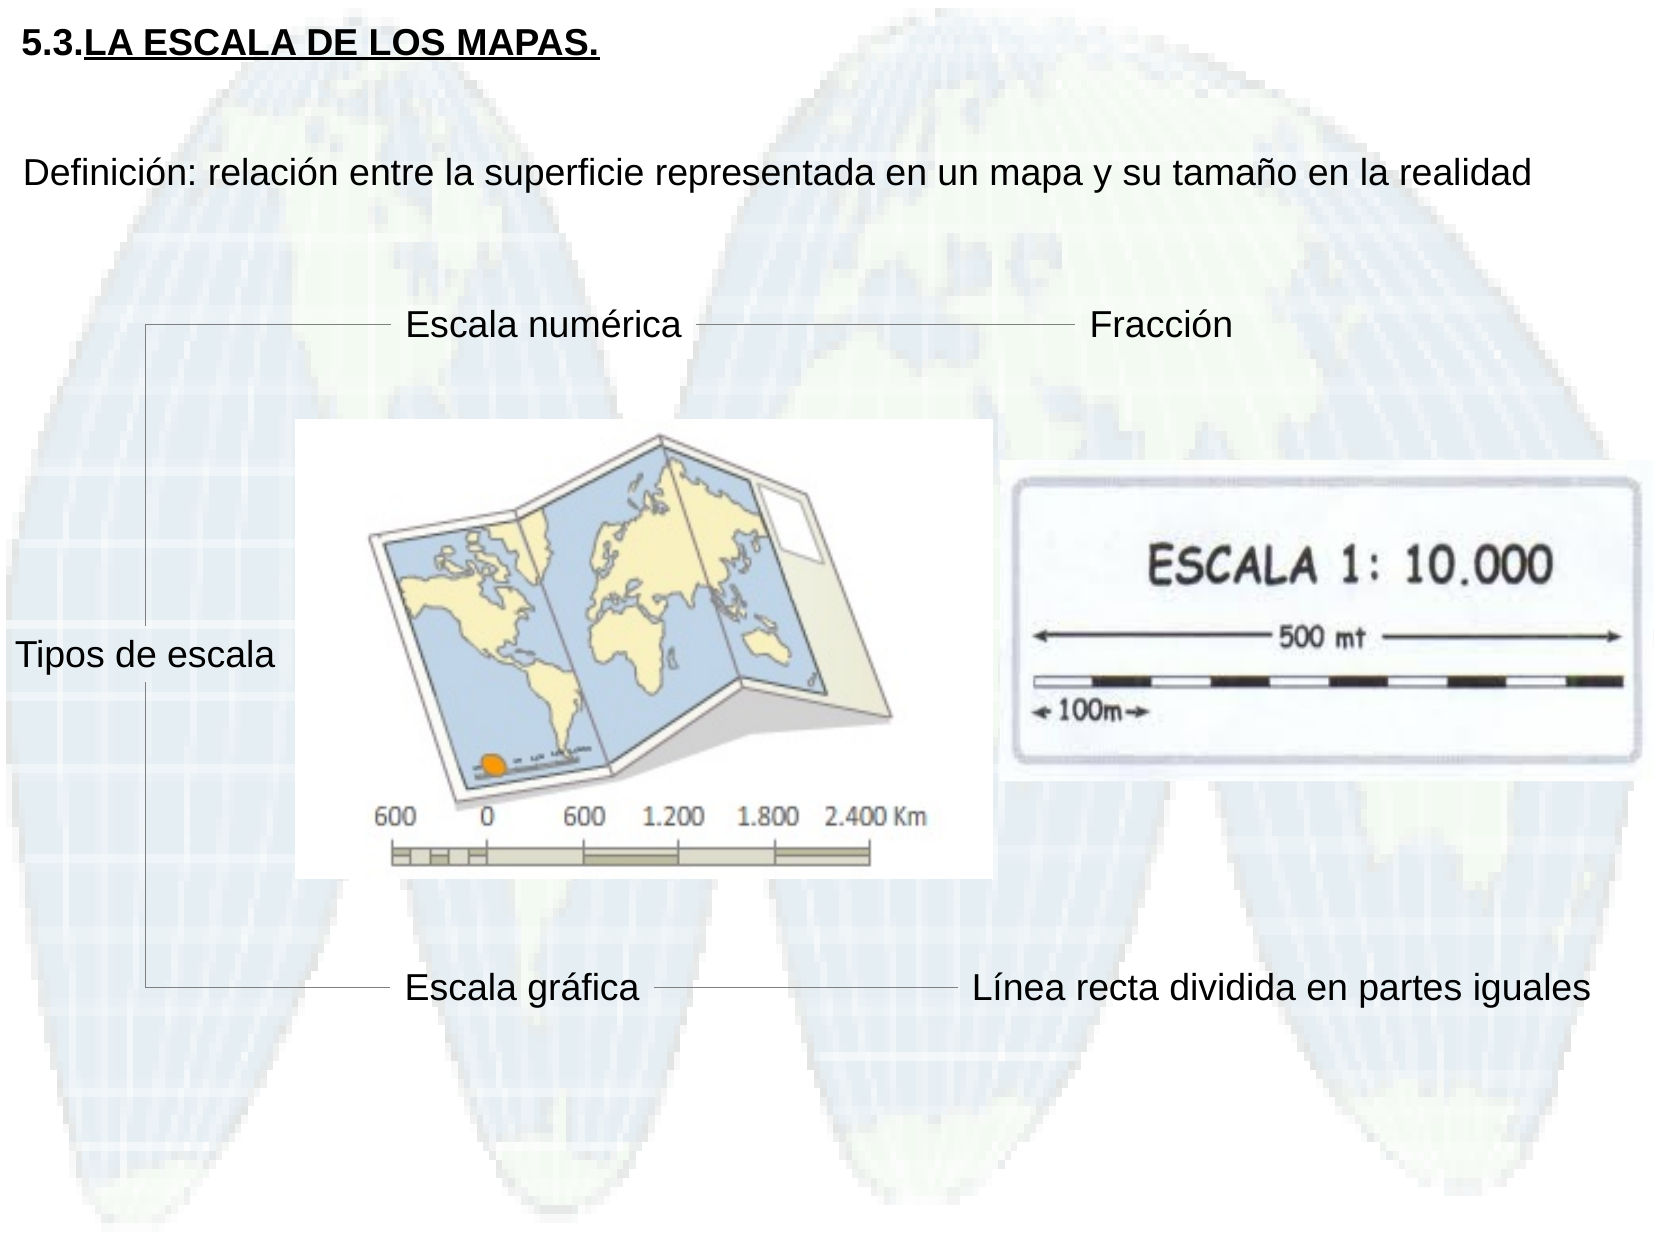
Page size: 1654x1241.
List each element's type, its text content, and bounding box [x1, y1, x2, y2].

text_box Tipos de escala [0, 625, 291, 683]
text_box Escala numérica [390, 296, 697, 354]
text_box Definición: relación entre la superficie representada en un mapa y su tamaño en la realidad [8, 143, 1548, 201]
text_box 5.3.LA ESCALA DE LOS MAPAS. [6, 14, 615, 71]
text_box Fracción [1074, 296, 1248, 354]
text_box Escala gráfica [389, 958, 655, 1016]
text_box Línea recta dividida en partes iguales [957, 958, 1607, 1016]
picture [0, 0, 1654, 1241]
